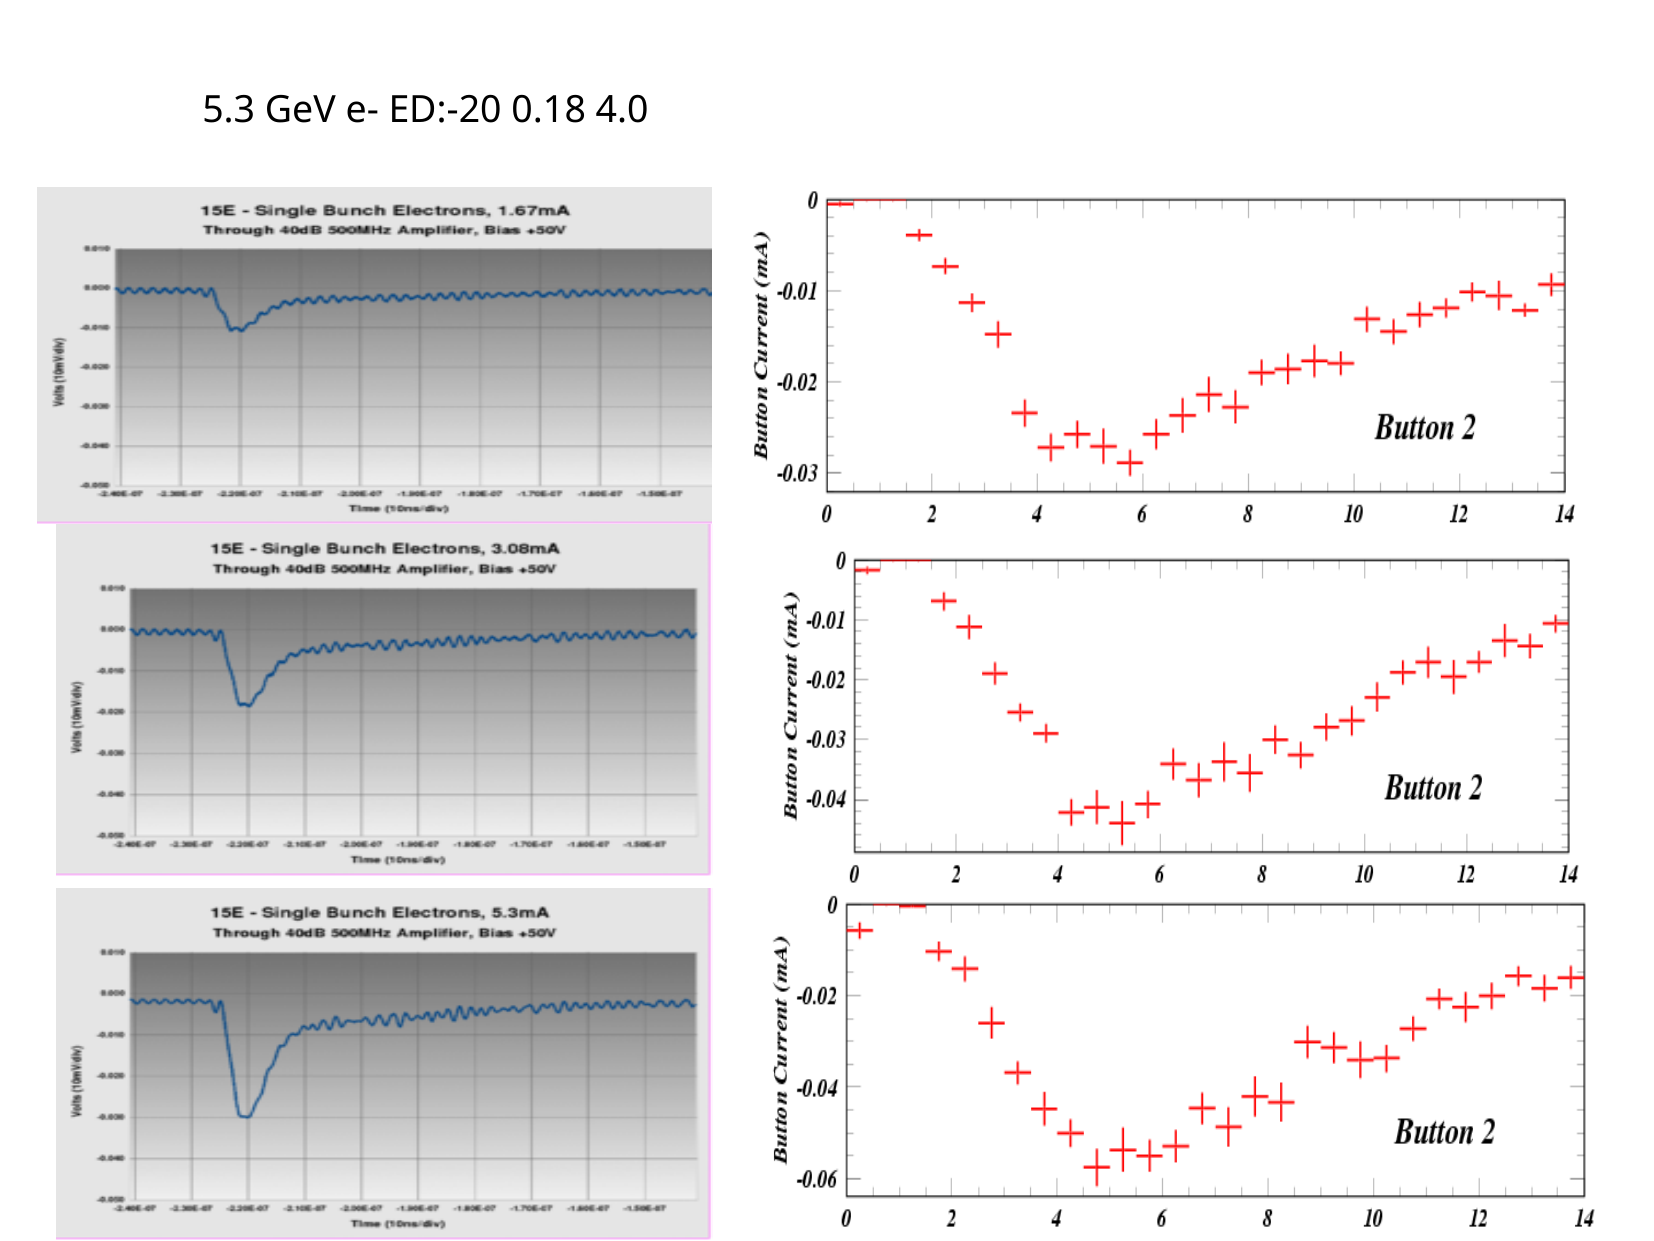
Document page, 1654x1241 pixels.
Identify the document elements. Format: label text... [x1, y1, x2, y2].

picture [56, 888, 713, 1241]
text_box 5.3 GeV e- ED:-20 0.18 4.0 [187, 75, 1201, 134]
picture [37, 187, 1613, 877]
picture [750, 549, 1613, 1241]
